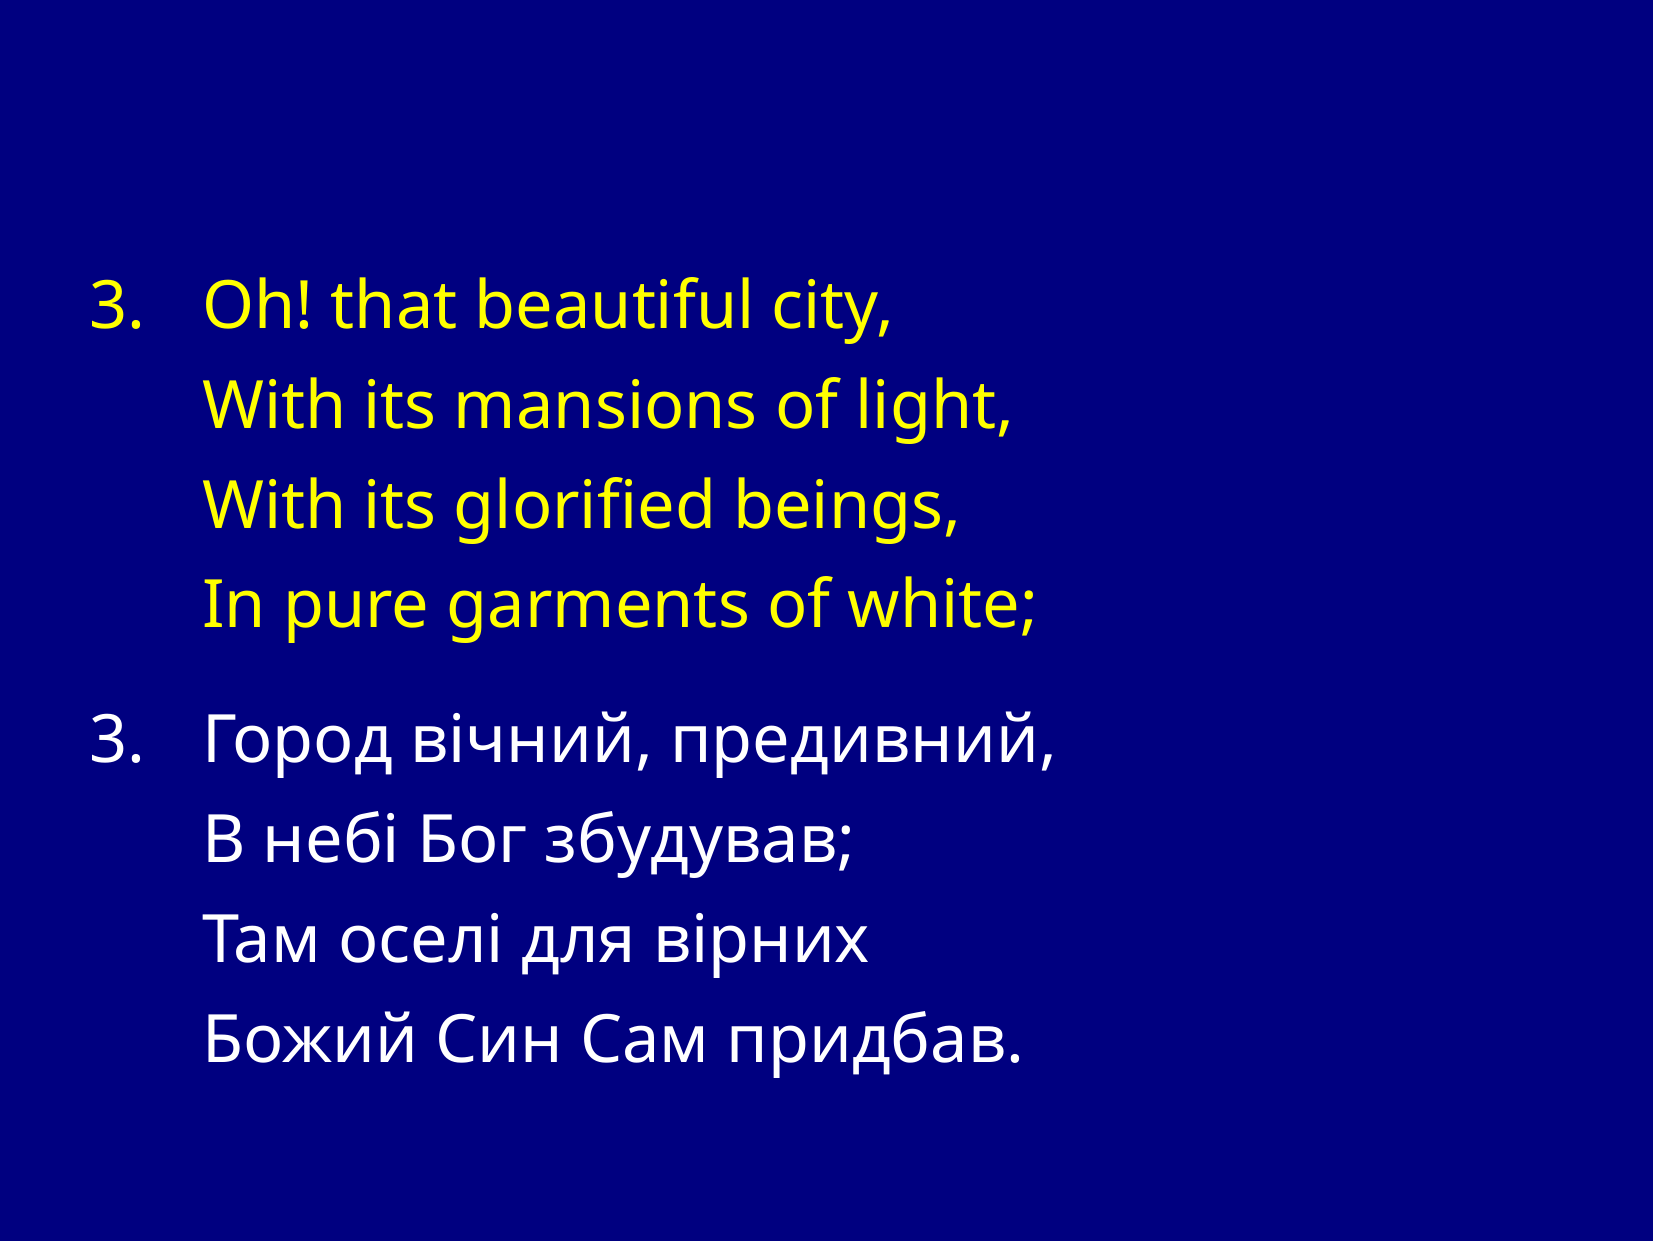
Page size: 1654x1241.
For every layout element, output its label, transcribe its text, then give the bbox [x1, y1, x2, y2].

text_box 3. Город вічний, предивний, В небі Бог збудував; Там оселі для вірних Божий Син Сам придбав. [75, 675, 1576, 1163]
text_box 3. Oh! that beautiful city, With its mansions of light, With its glorified beings, In pure garments of white; [75, 150, 1576, 638]
